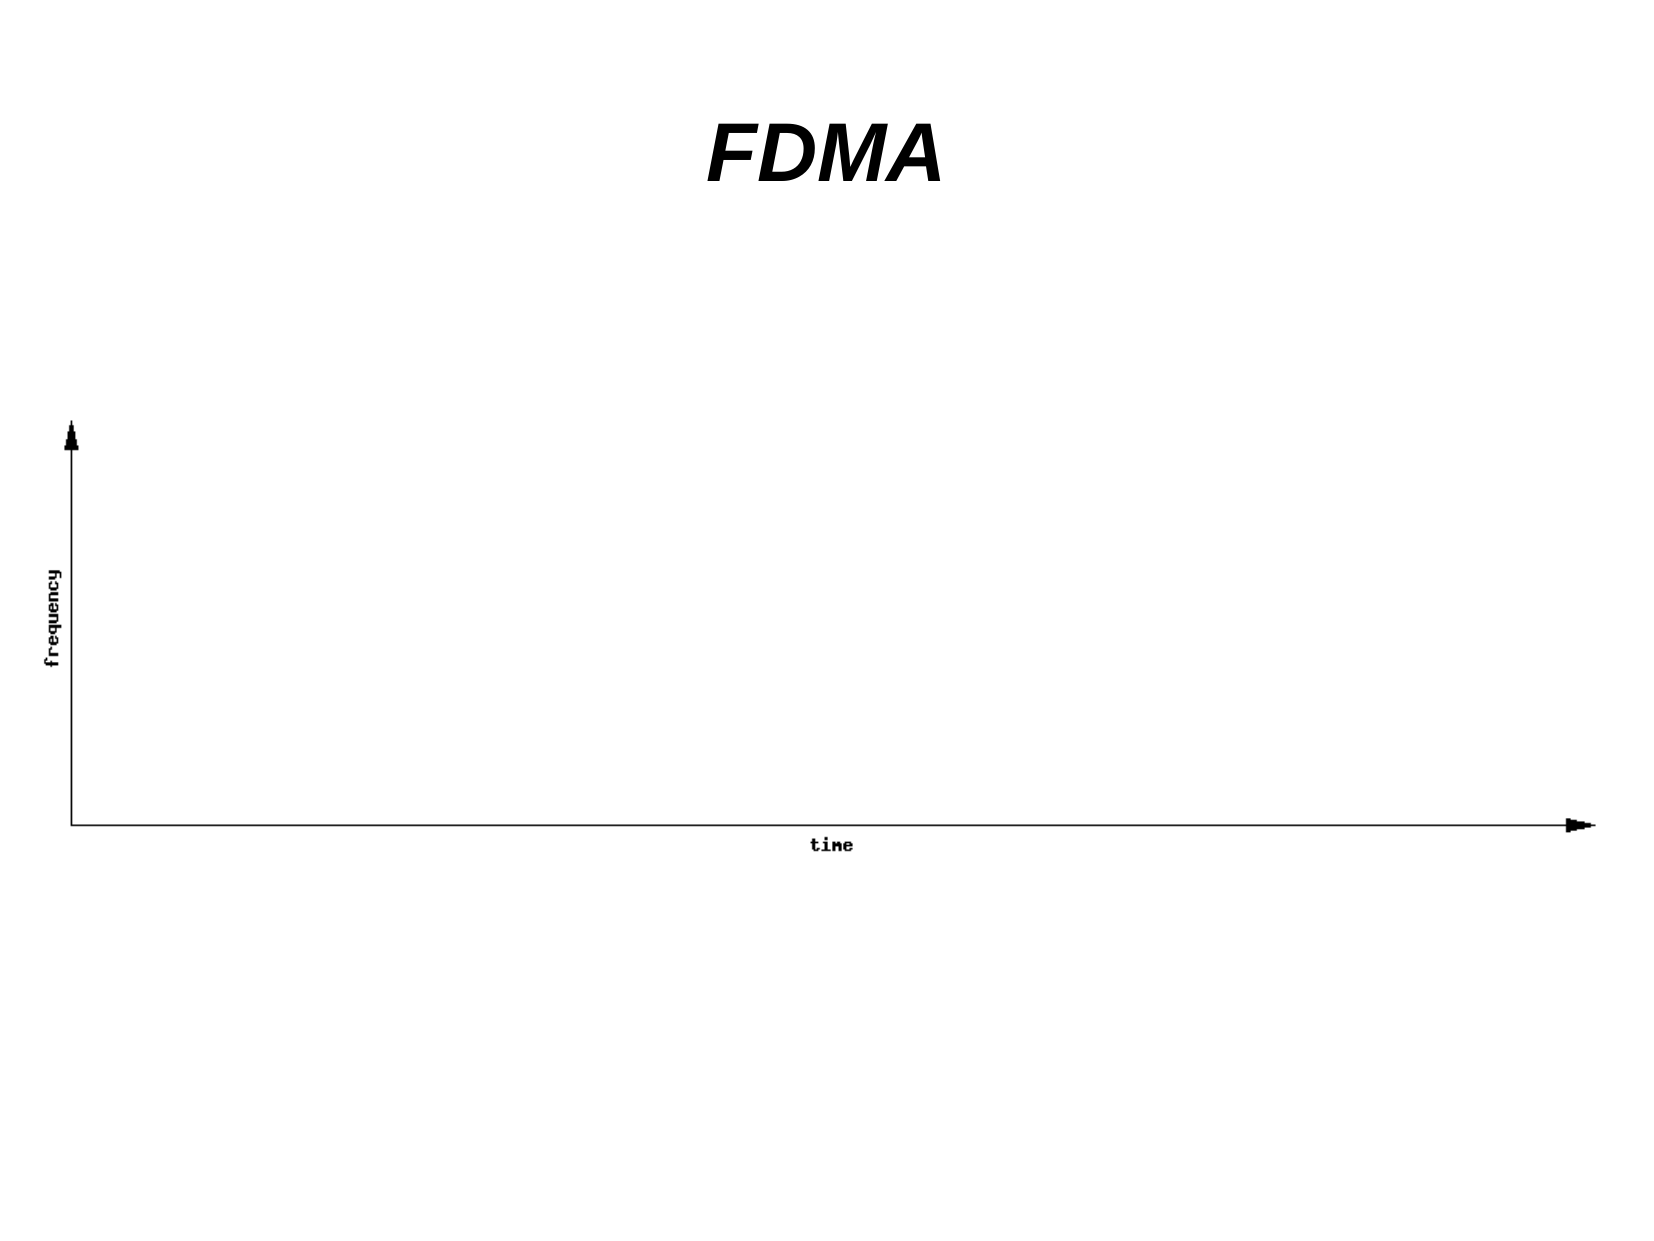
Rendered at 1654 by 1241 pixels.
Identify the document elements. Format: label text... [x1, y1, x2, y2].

picture [32, 388, 1627, 856]
title FDMA [82, 49, 1571, 257]
